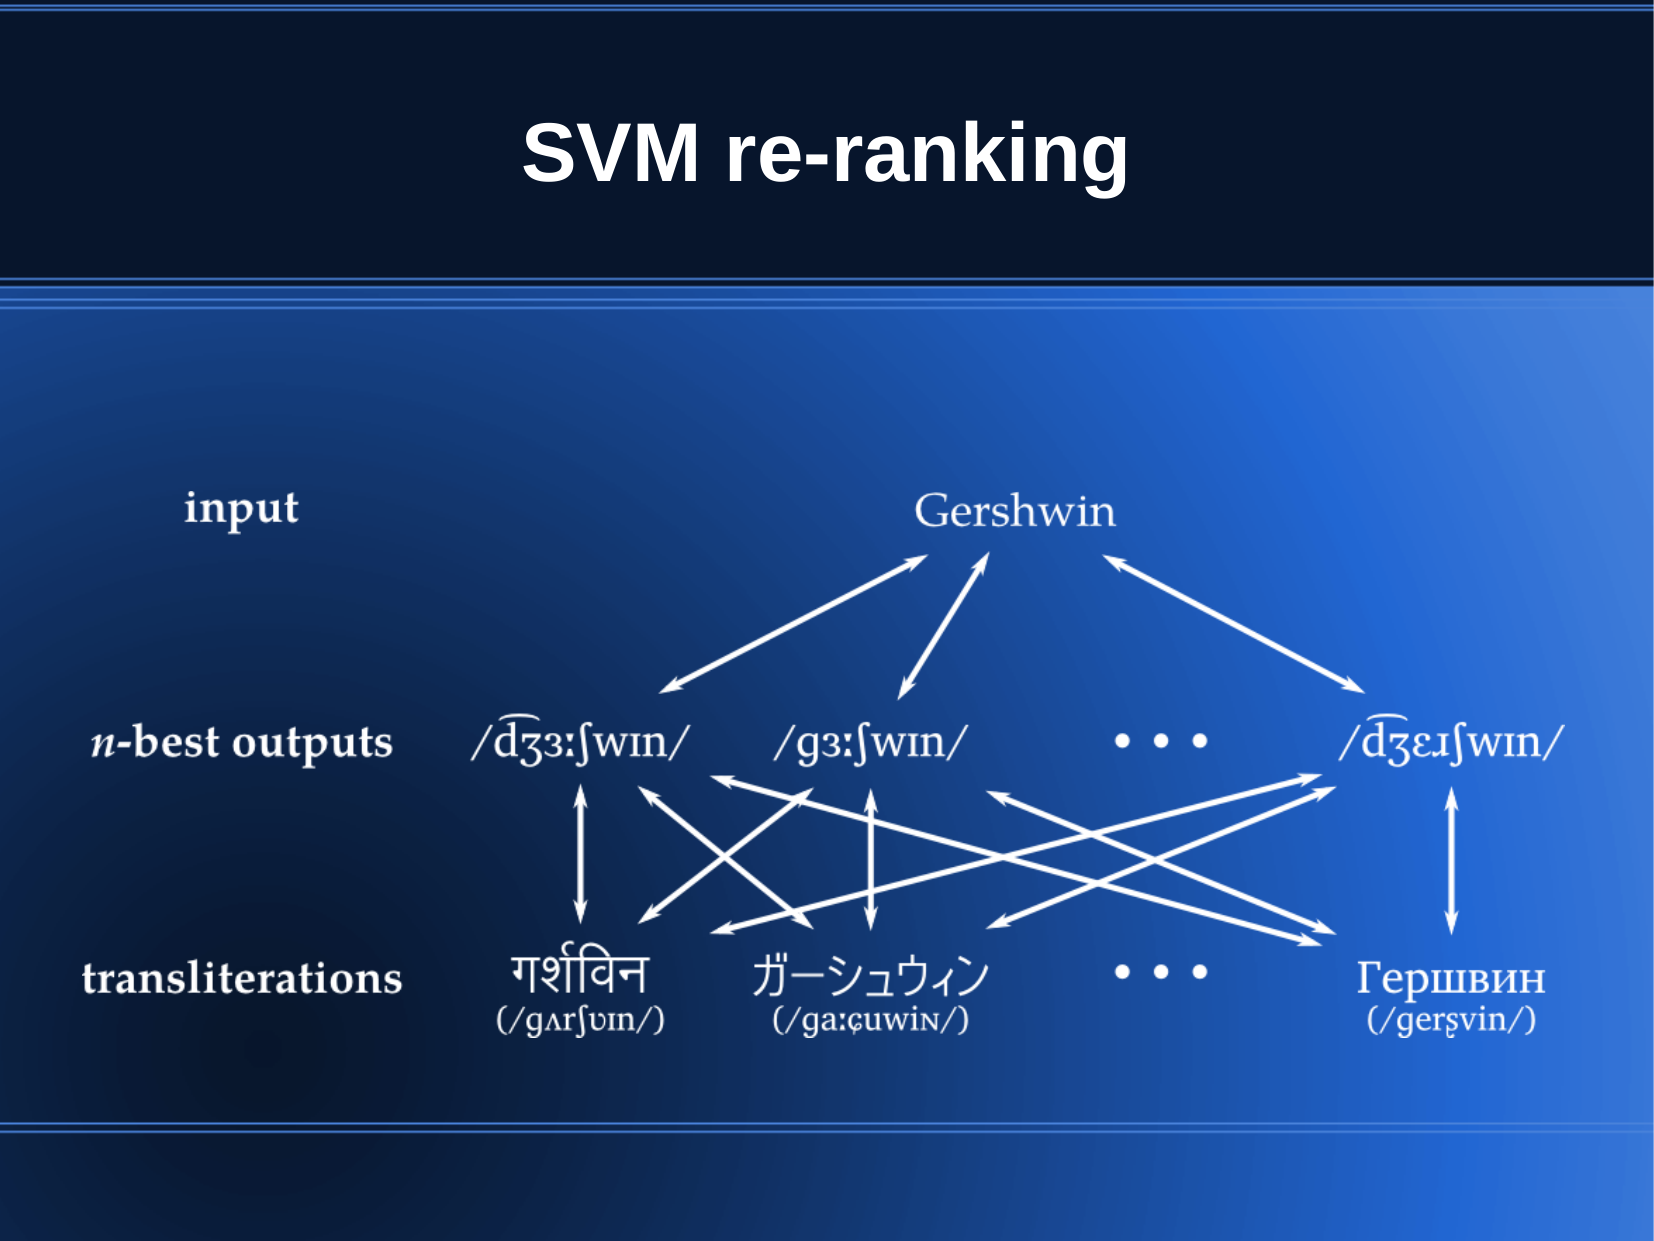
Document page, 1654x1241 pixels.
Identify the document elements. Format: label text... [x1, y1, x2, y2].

title SVM re-ranking [82, 49, 1571, 257]
picture [0, 0, 1654, 1241]
